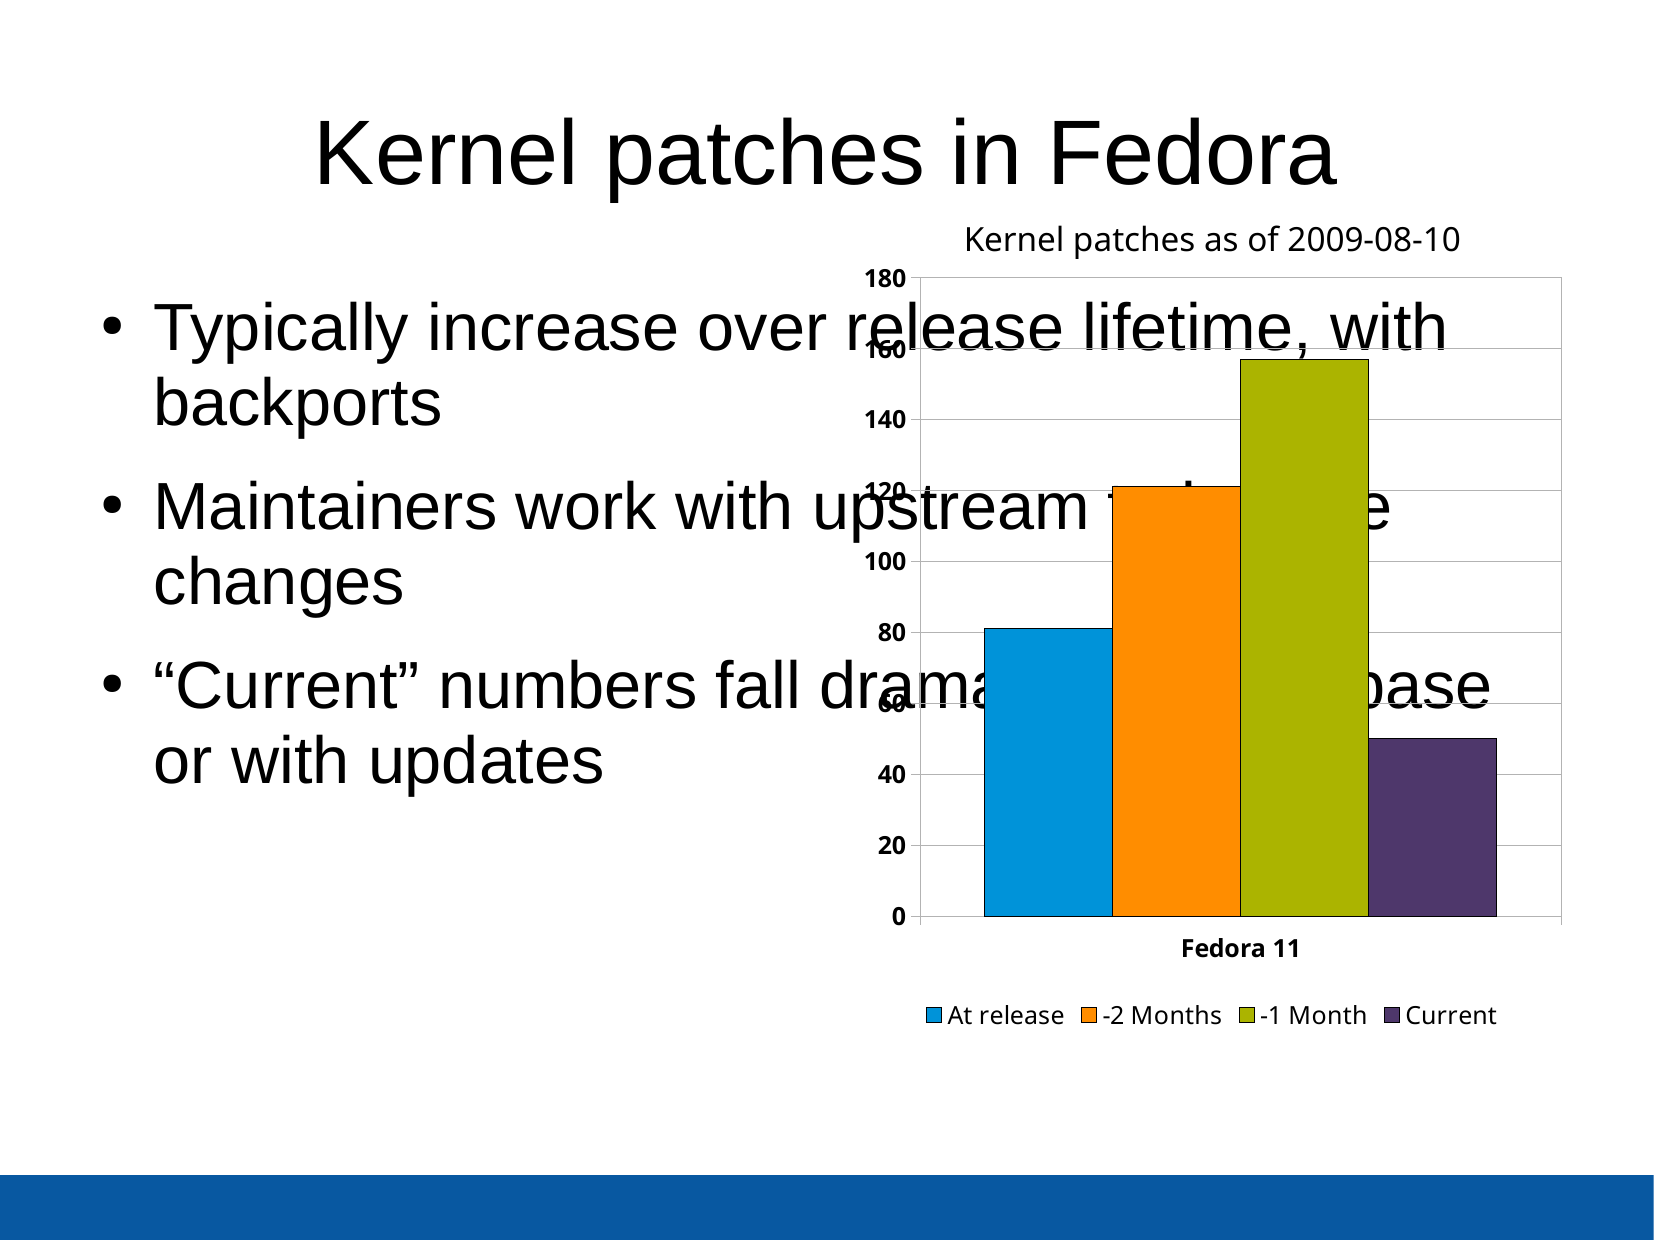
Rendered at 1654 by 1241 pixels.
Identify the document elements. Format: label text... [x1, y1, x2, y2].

text_box Kernel patches as of 2009-08-10 [948, 208, 1512, 263]
picture [0, 1175, 1654, 1240]
title Kernel patches in Fedora [82, 49, 1571, 257]
list Typically increase over release lifetime, with backports Maintainers work with upstream to include changes “Current” numbers fall dramatically at re-base or with updates [82, 290, 809, 1109]
chart [849, 244, 1576, 1039]
